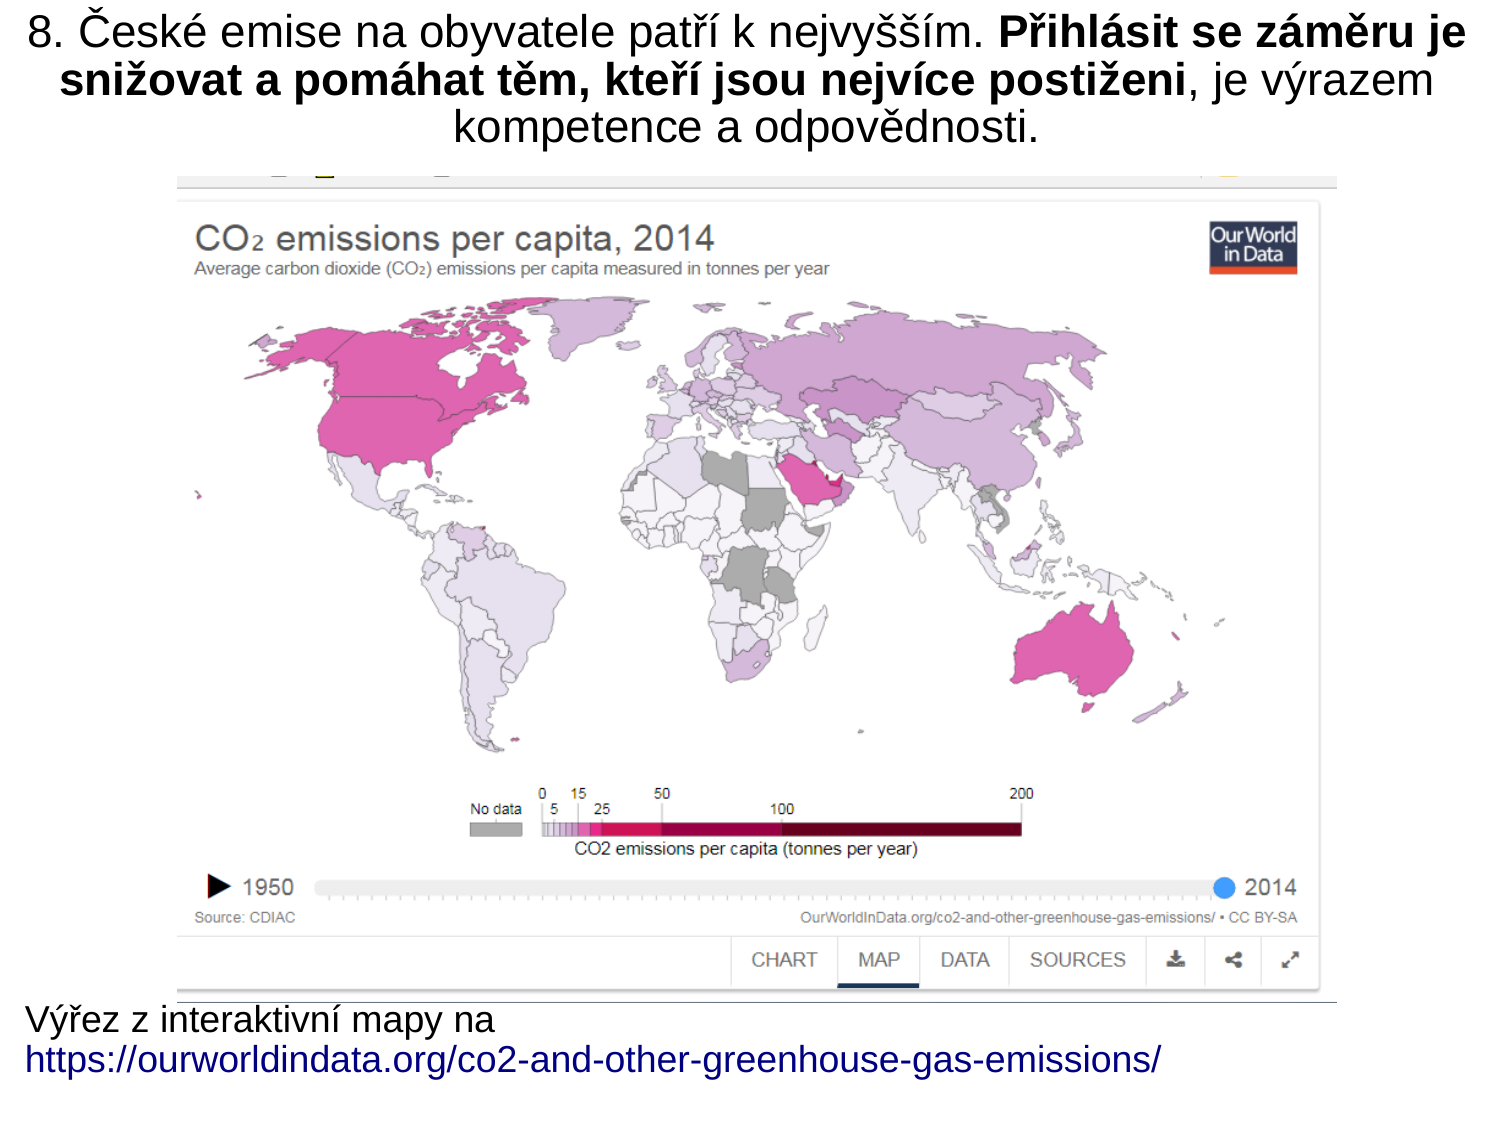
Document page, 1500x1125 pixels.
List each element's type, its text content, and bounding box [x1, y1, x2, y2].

picture [177, 176, 1337, 1003]
list Výřez z interaktivní mapy na https://ourworldindata.org/co2-and-other-greenhouse-gas-emissions/ [24, 1001, 1491, 1118]
title 8. České emise na obyvatele patří k nejvyšším. Přihlásit se záměru je snižovat a pomáhat těm, kteří jsou nejvíce postiženi, je výrazem kompetence a odpovědnosti. [5, 0, 1489, 169]
